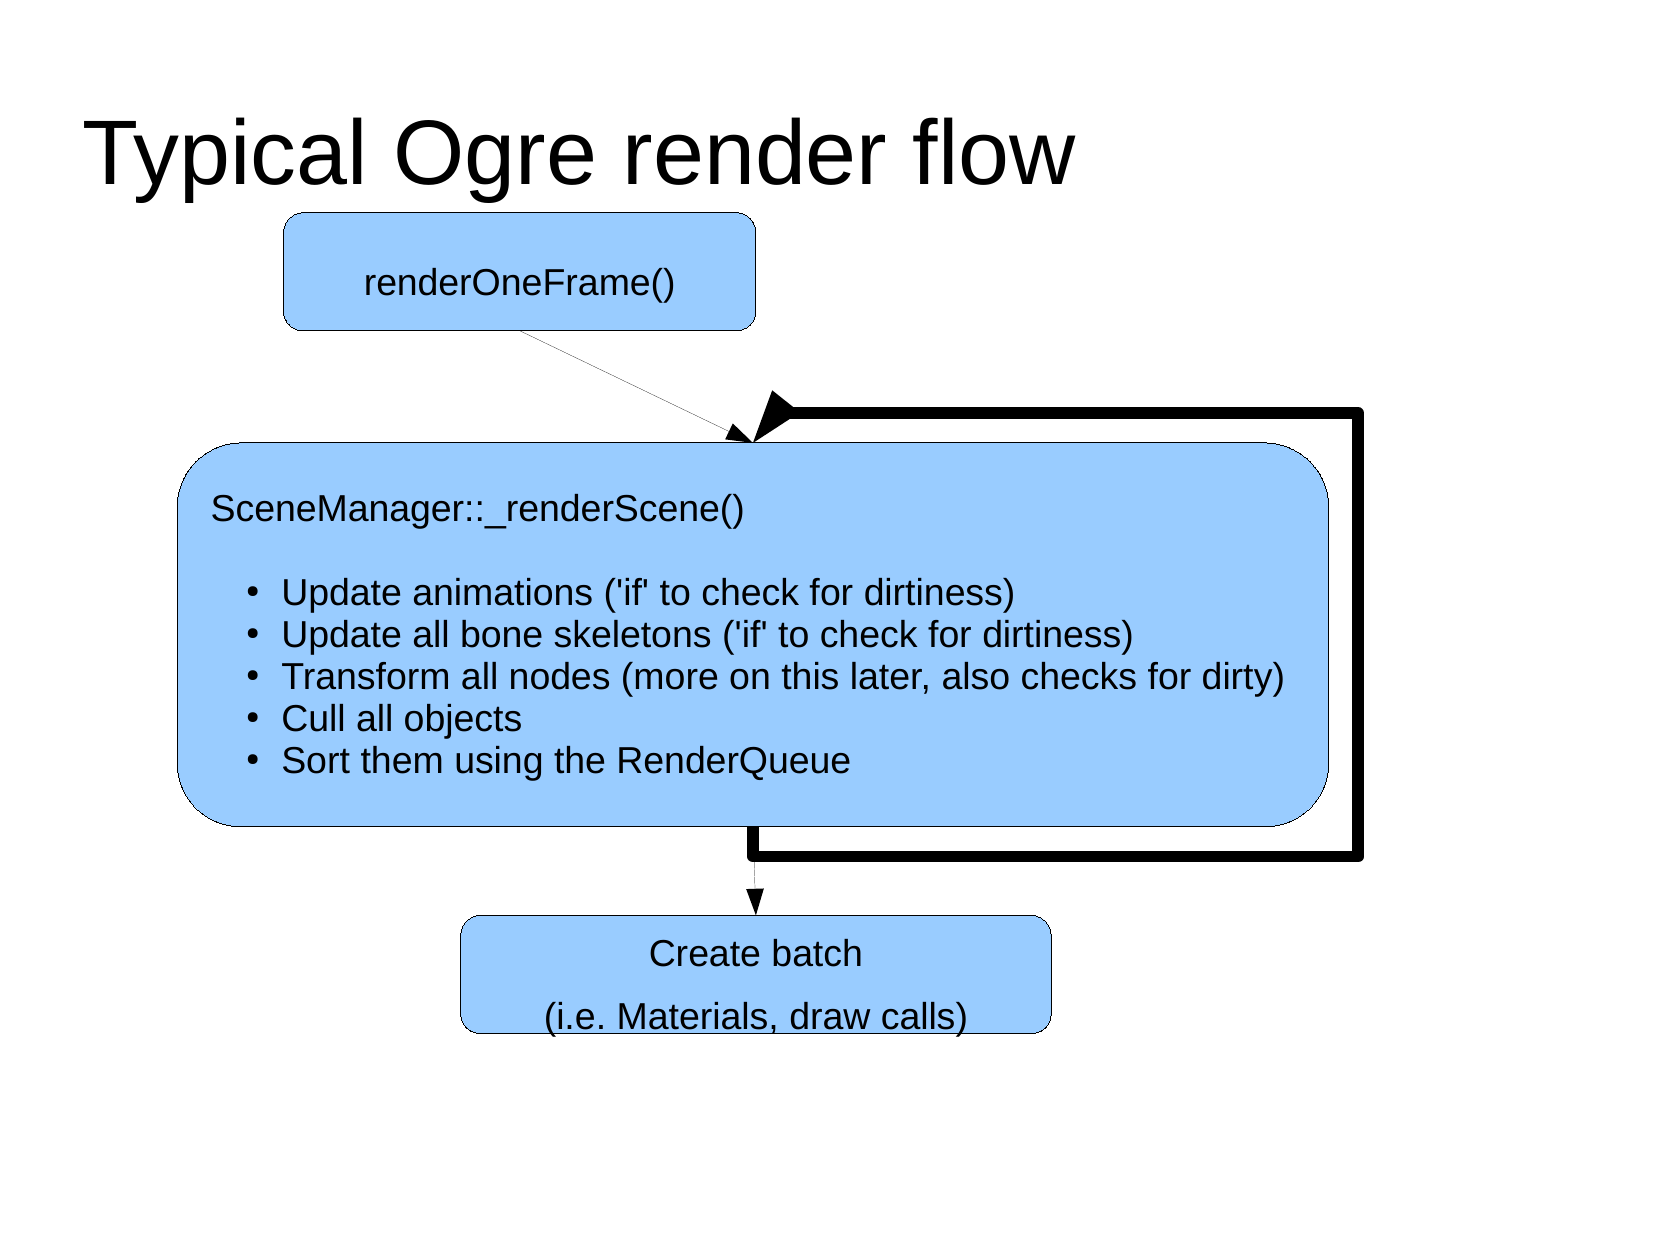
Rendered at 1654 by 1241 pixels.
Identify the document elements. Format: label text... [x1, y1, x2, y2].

text_box renderOneFrame() [283, 212, 756, 331]
text_box Create batch (i.e. Materials, draw calls) [460, 915, 1052, 1034]
text_box SceneManager::_renderScene() Update animations ('if' to check for dirtiness) Update all bone skeletons ('if' to check for dirtiness) Transform all nodes (more on this later, also checks for dirty) Cull all objects Sort them using the RenderQueue [177, 442, 1329, 827]
title Typical Ogre render flow [82, 49, 1571, 257]
